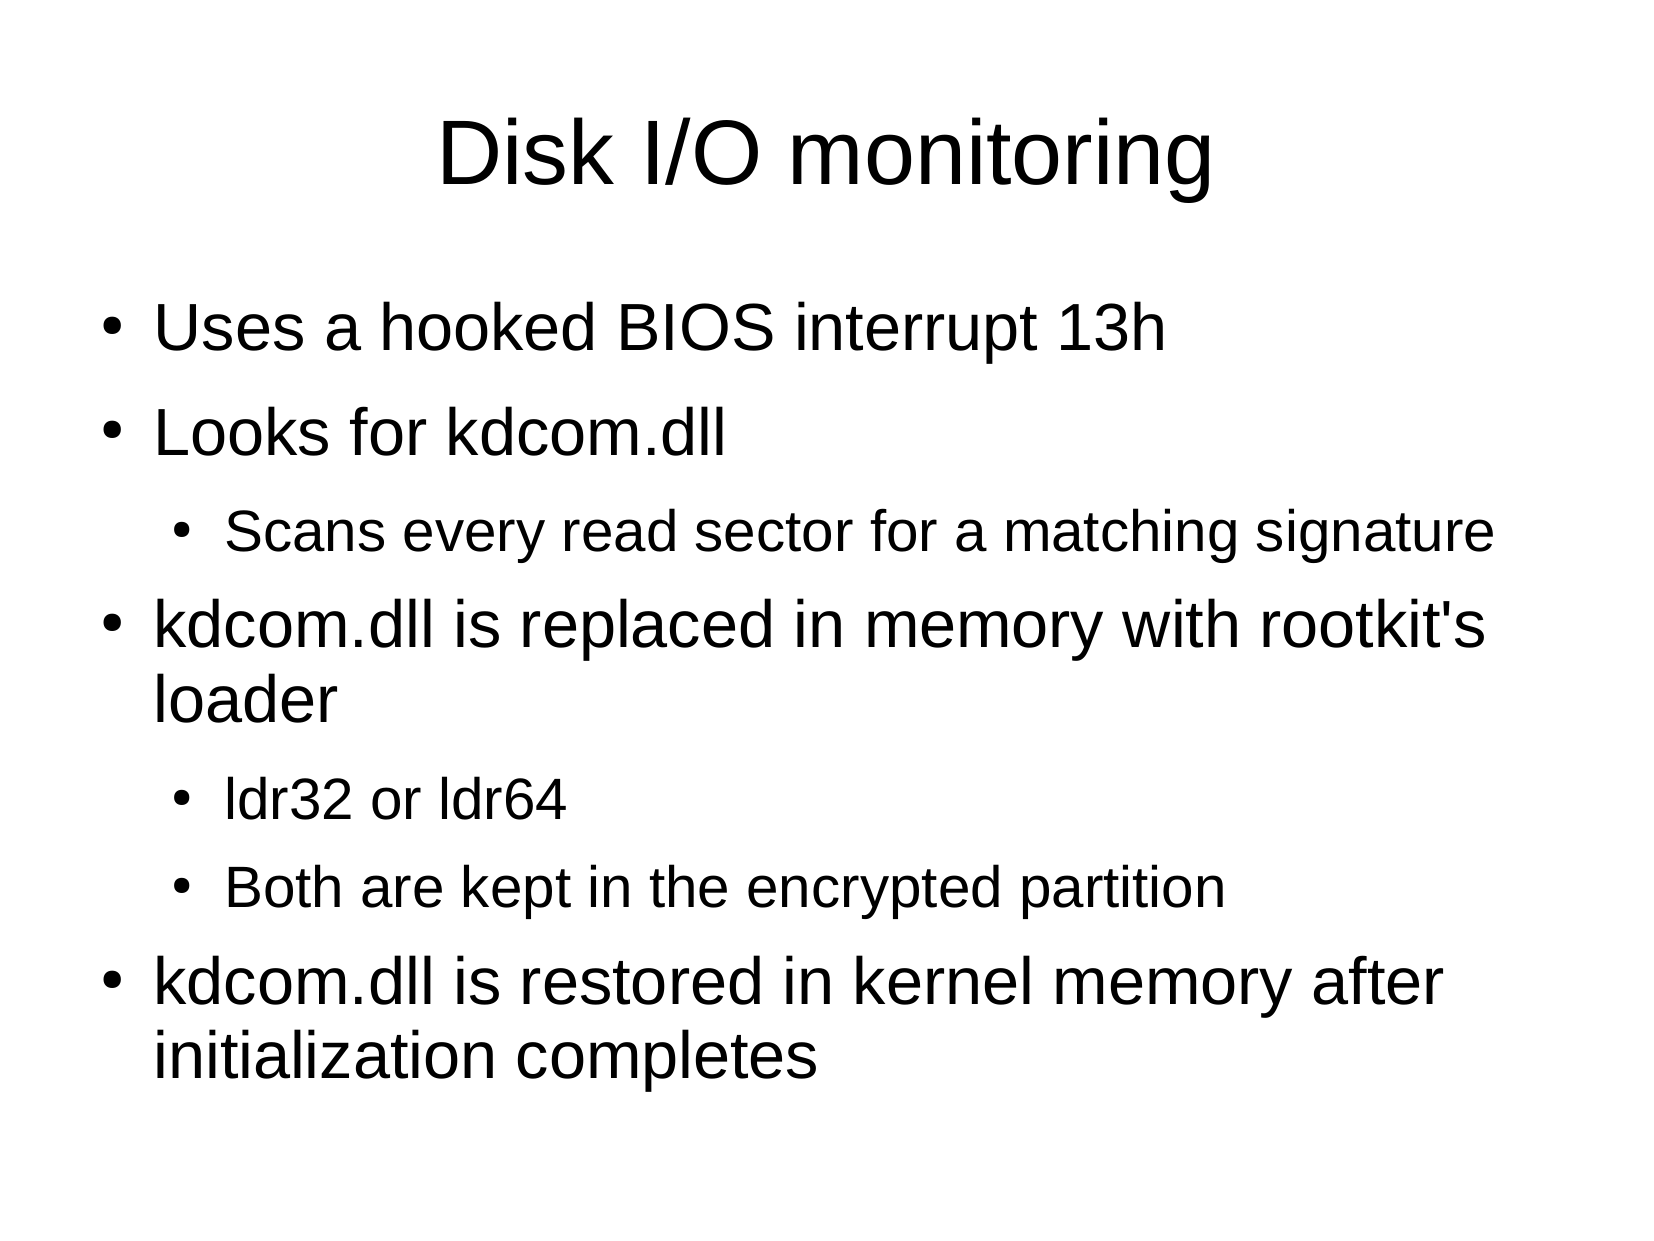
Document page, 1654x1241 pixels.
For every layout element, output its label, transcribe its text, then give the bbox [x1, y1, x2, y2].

list Uses a hooked BIOS interrupt 13h Looks for kdcom.dll Scans every read sector for a matching signature kdcom.dll is replaced in memory with rootkit's loader ldr32 or ldr64 Both are kept in the encrypted partition kdcom.dll is restored in kernel memory after initialization completes [82, 290, 1571, 1109]
title Disk I/O monitoring [82, 49, 1571, 257]
